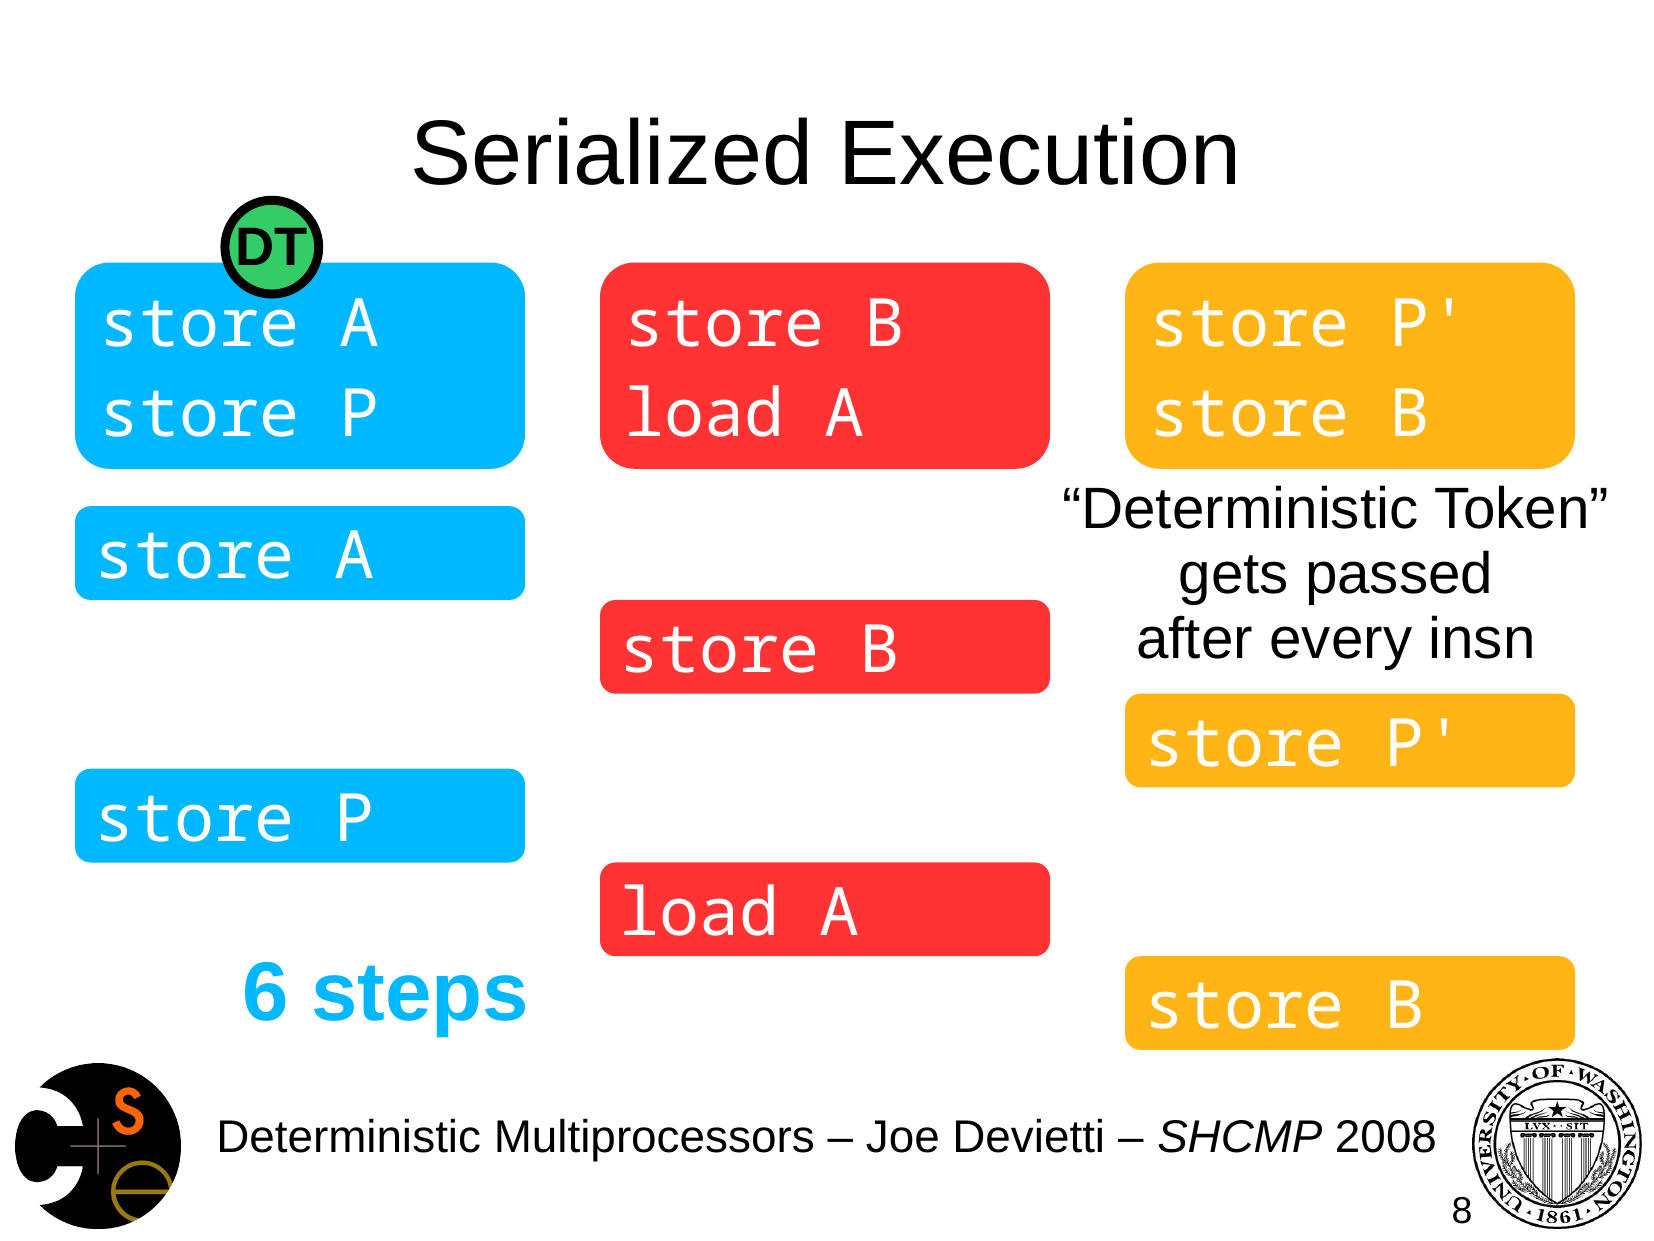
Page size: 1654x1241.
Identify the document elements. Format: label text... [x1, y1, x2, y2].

text_box store A store P [75, 262, 526, 469]
text_box store B [1125, 956, 1576, 1050]
text_box store B load A [600, 262, 1051, 469]
text_box “Deterministic Token” gets passed after every insn [1047, 468, 1626, 702]
text_box load A [600, 862, 1051, 957]
text_box store B [600, 599, 1047, 694]
text_box DT [224, 200, 319, 295]
title Serialized Execution [82, 49, 1571, 257]
picture [1472, 1058, 1642, 1229]
text_box store P [75, 768, 526, 863]
text_box 6 steps [227, 937, 544, 1060]
text_box store A [75, 506, 526, 600]
text_box store P' store B [1125, 262, 1576, 468]
text_box store P' [1125, 702, 1576, 788]
picture [15, 1063, 181, 1229]
